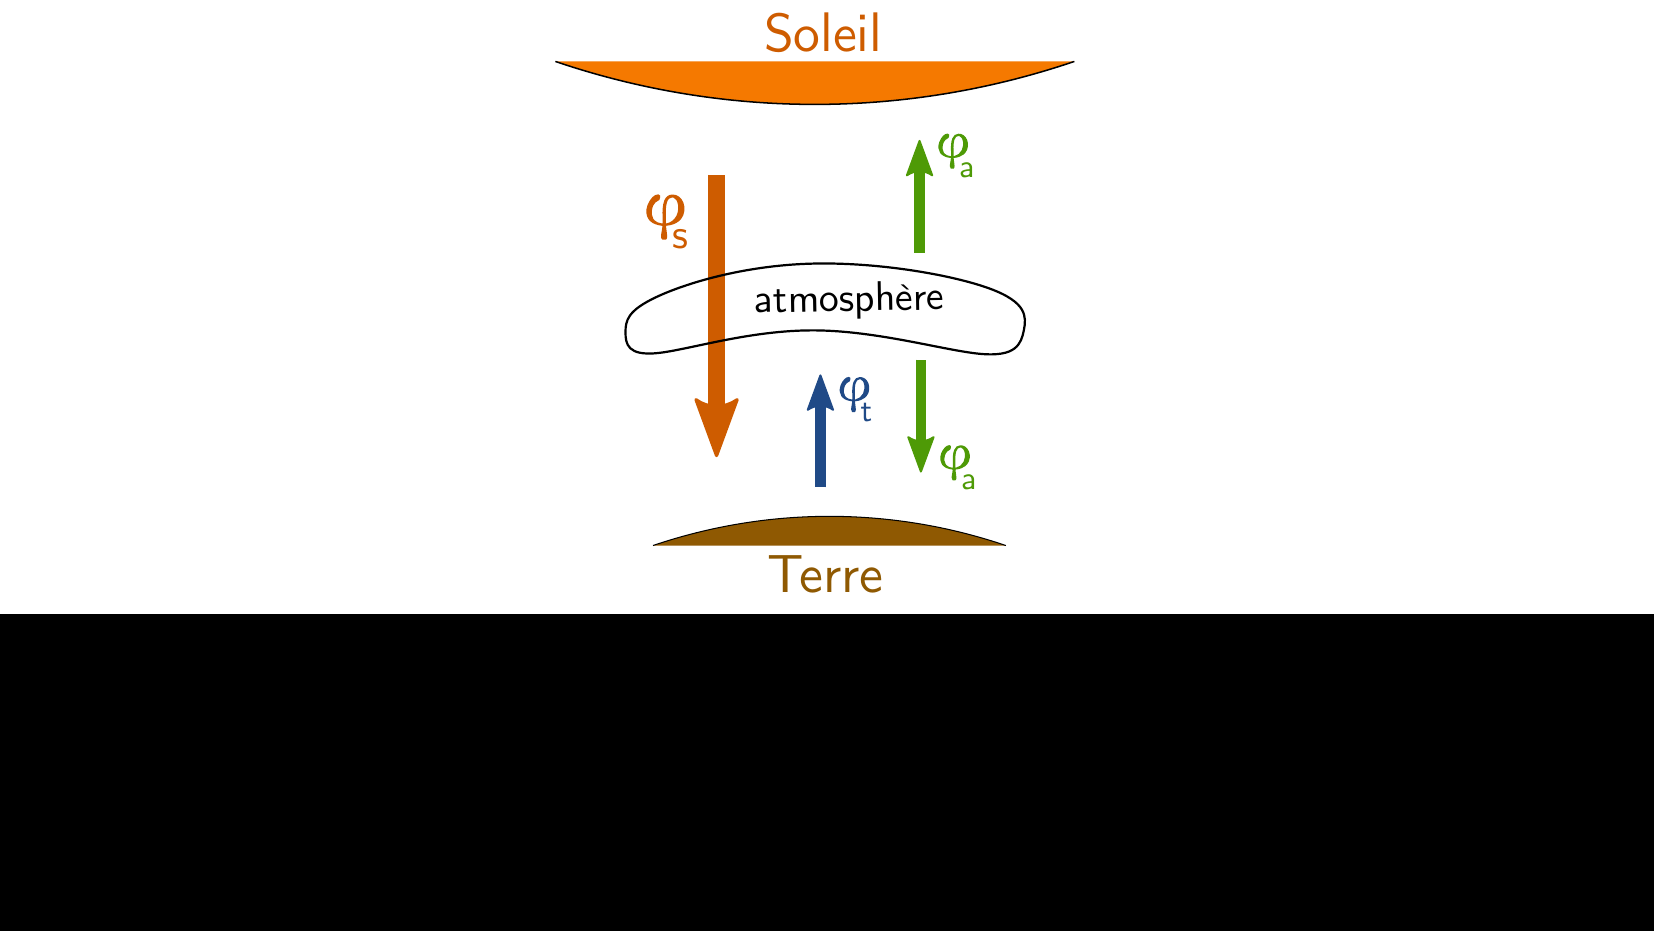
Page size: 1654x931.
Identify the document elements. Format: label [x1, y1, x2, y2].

picture [555, 11, 1075, 594]
text_box [0, 614, 1654, 931]
